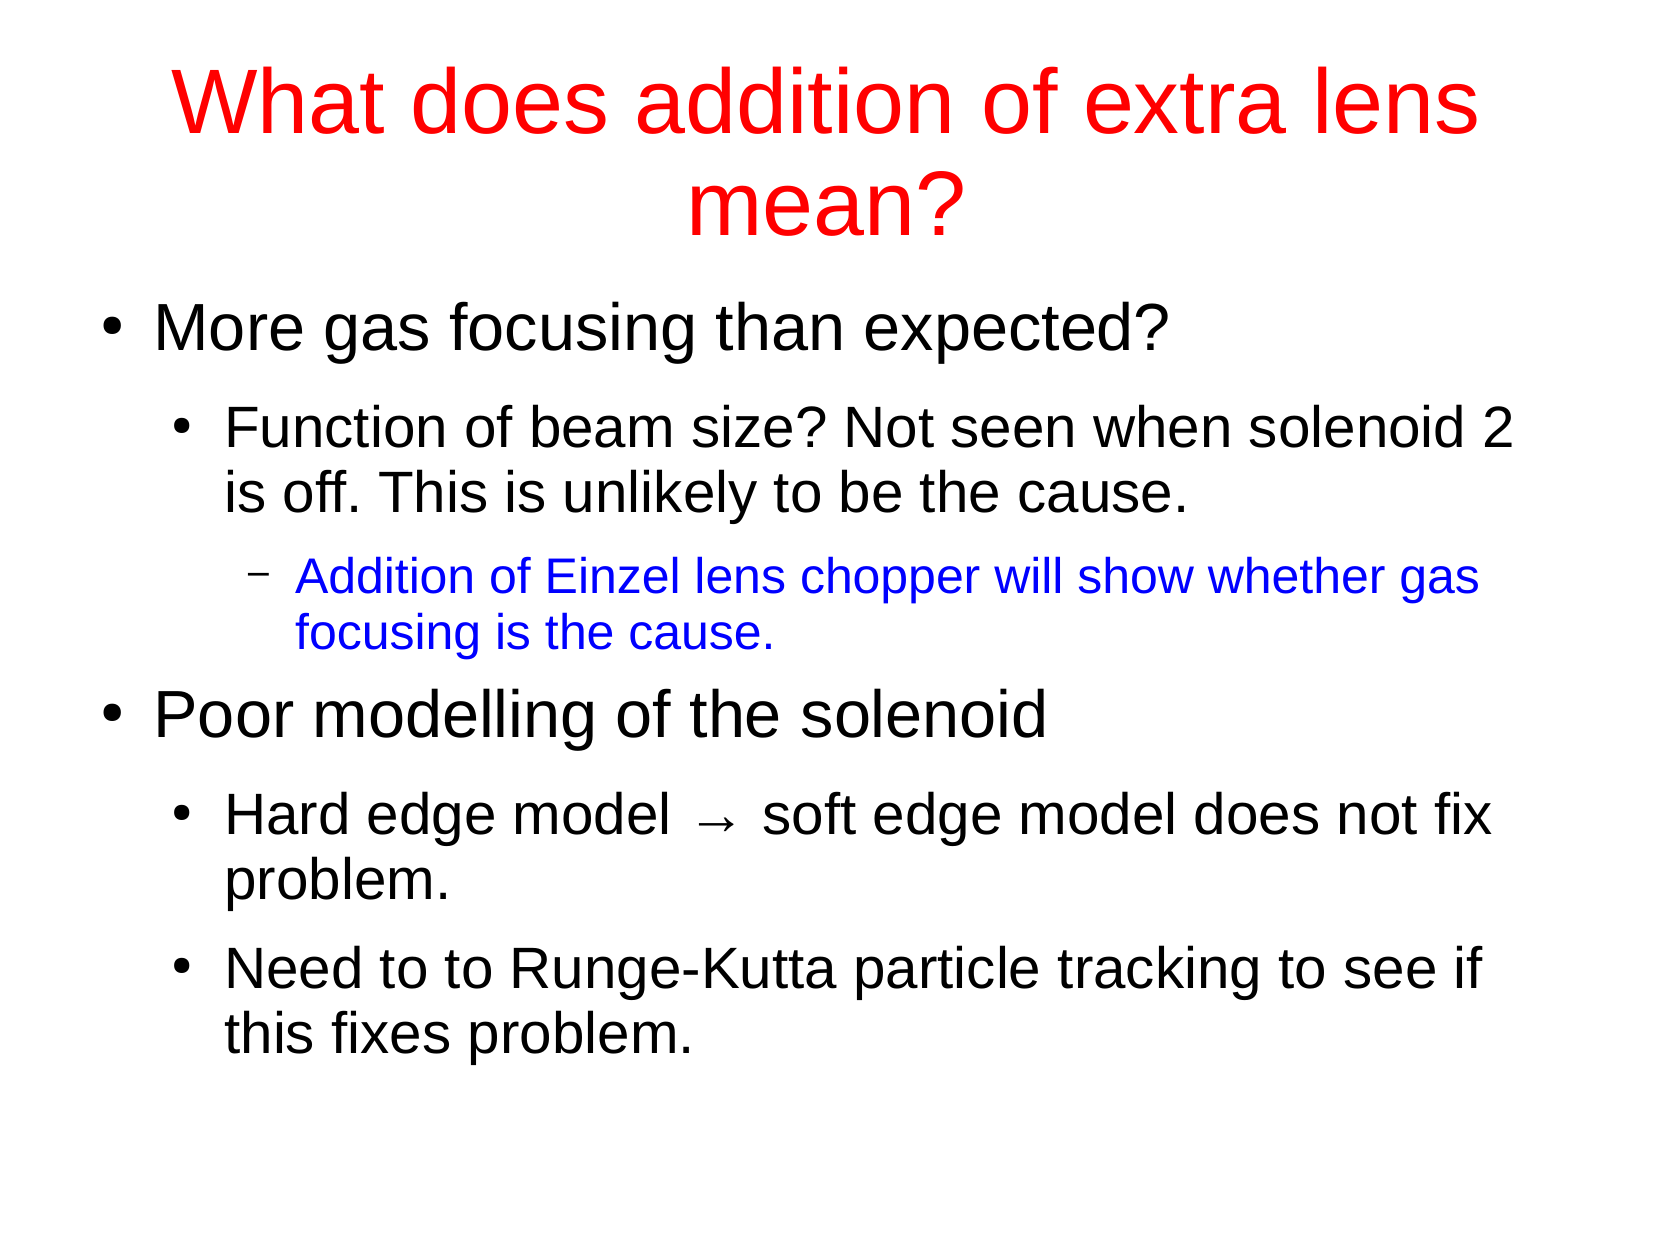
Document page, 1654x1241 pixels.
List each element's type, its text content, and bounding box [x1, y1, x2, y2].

title What does addition of extra lens mean? [82, 49, 1571, 257]
list More gas focusing than expected? Function of beam size? Not seen when solenoid 2 is off. This is unlikely to be the cause. Addition of Einzel lens chopper will show whether gas focusing is the cause. Poor modelling of the solenoid Hard edge model → soft edge model does not fix problem. Need to to Runge-Kutta particle tracking to see if this fixes problem. [82, 290, 1571, 1109]
